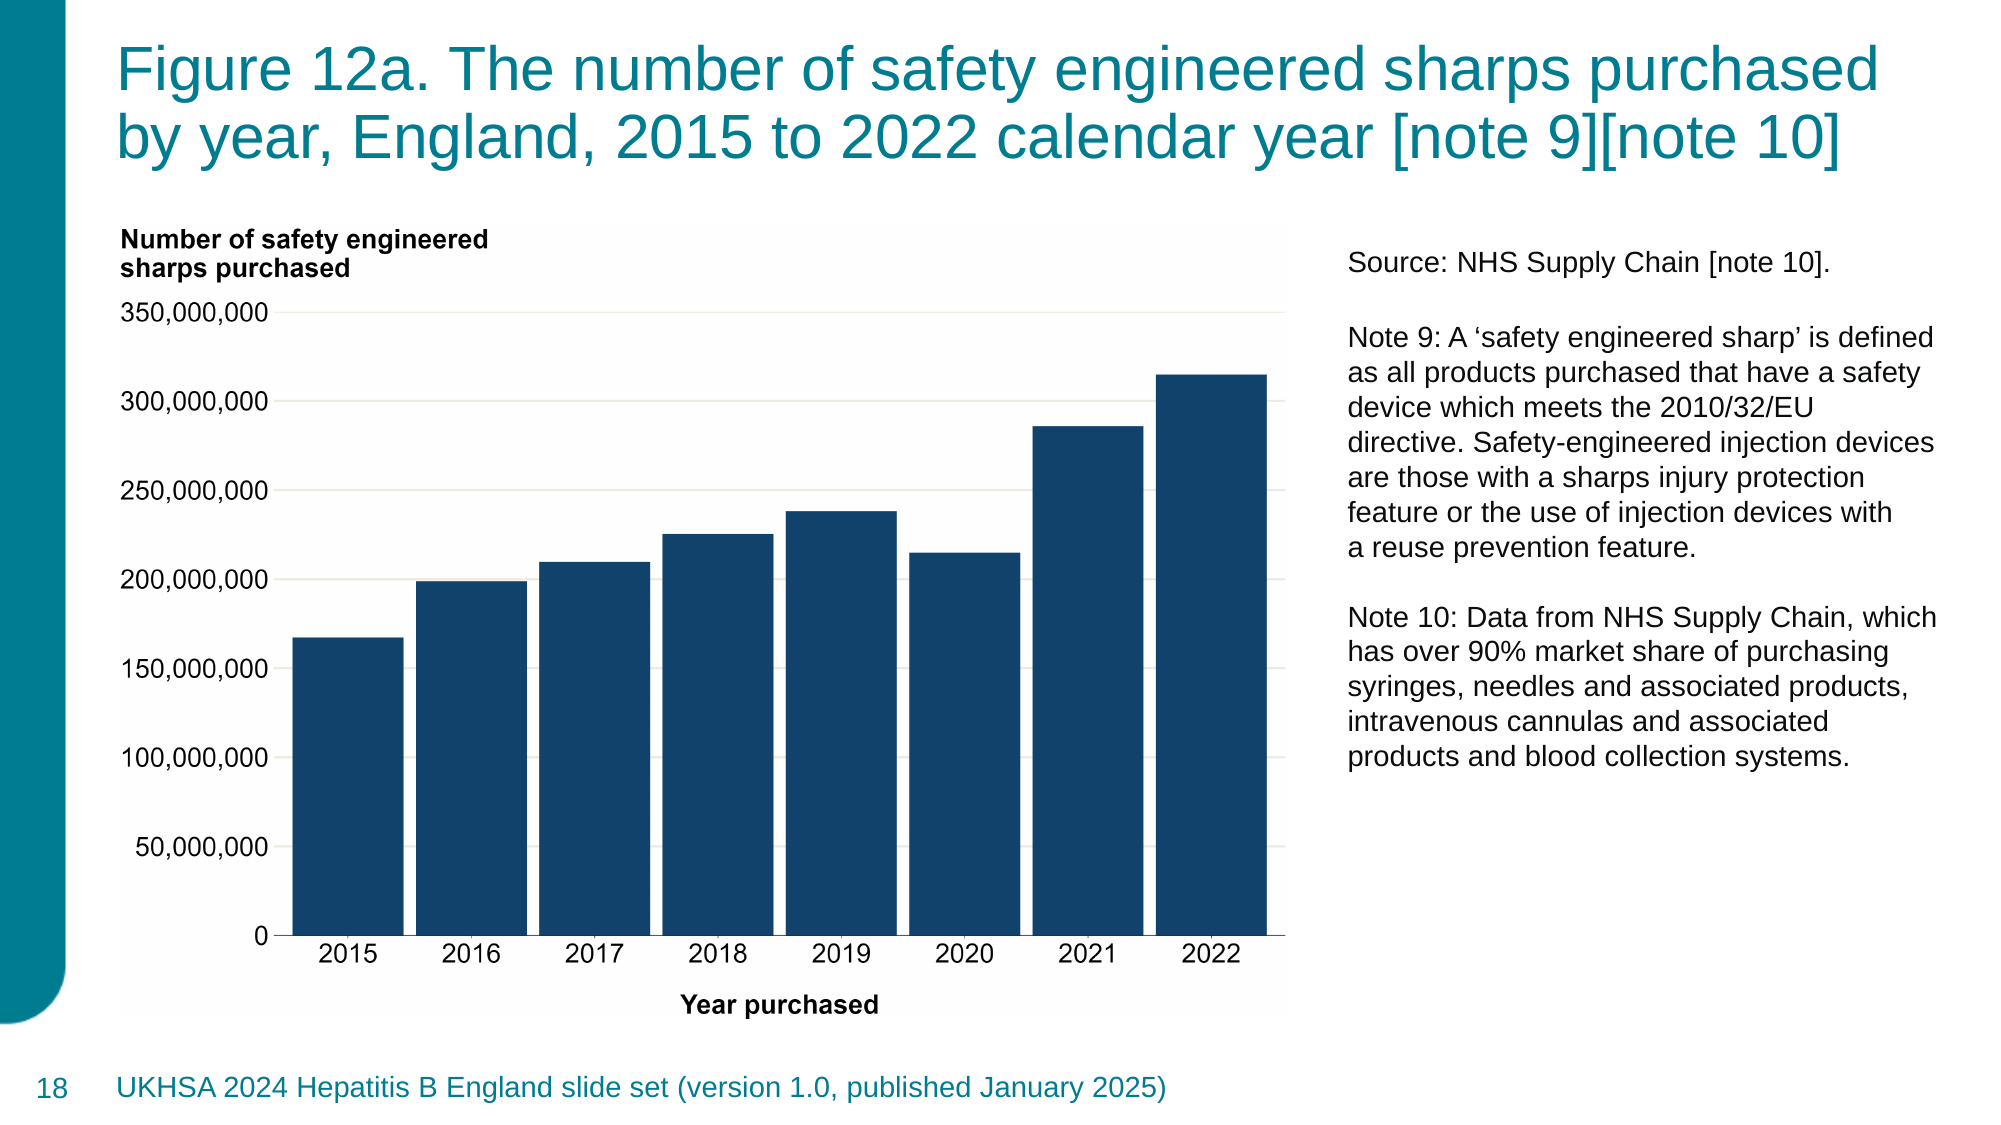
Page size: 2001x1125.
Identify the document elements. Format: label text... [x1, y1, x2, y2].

title Figure 12a. The number of safety engineered sharps purchased by year, England, 2015 to 2022 calendar year [note 9][note 10] [101, 29, 1926, 189]
text_box UKHSA 2024 Hepatitis B England slide set (version 1.0, published January 2025) [101, 1056, 1743, 1117]
text_box [3, 1056, 101, 1117]
picture [117, 226, 1288, 1019]
text_box Note 9: A ‘safety engineered sharp’ is defined as all products purchased that have a safety device which meets the 2010/32/EU directive. Safety-engineered injection devices are those with a sharps injury protection feature or the use of injection devices with a reuse prevention feature. Note 10: Data from NHS Supply Chain, which has over 90% market share of purchasing syringes, needles and associated products, intravenous cannulas and associated products and blood collection systems. [1332, 310, 1954, 786]
text_box Source: NHS Supply Chain [note 10]. [1333, 236, 1855, 286]
